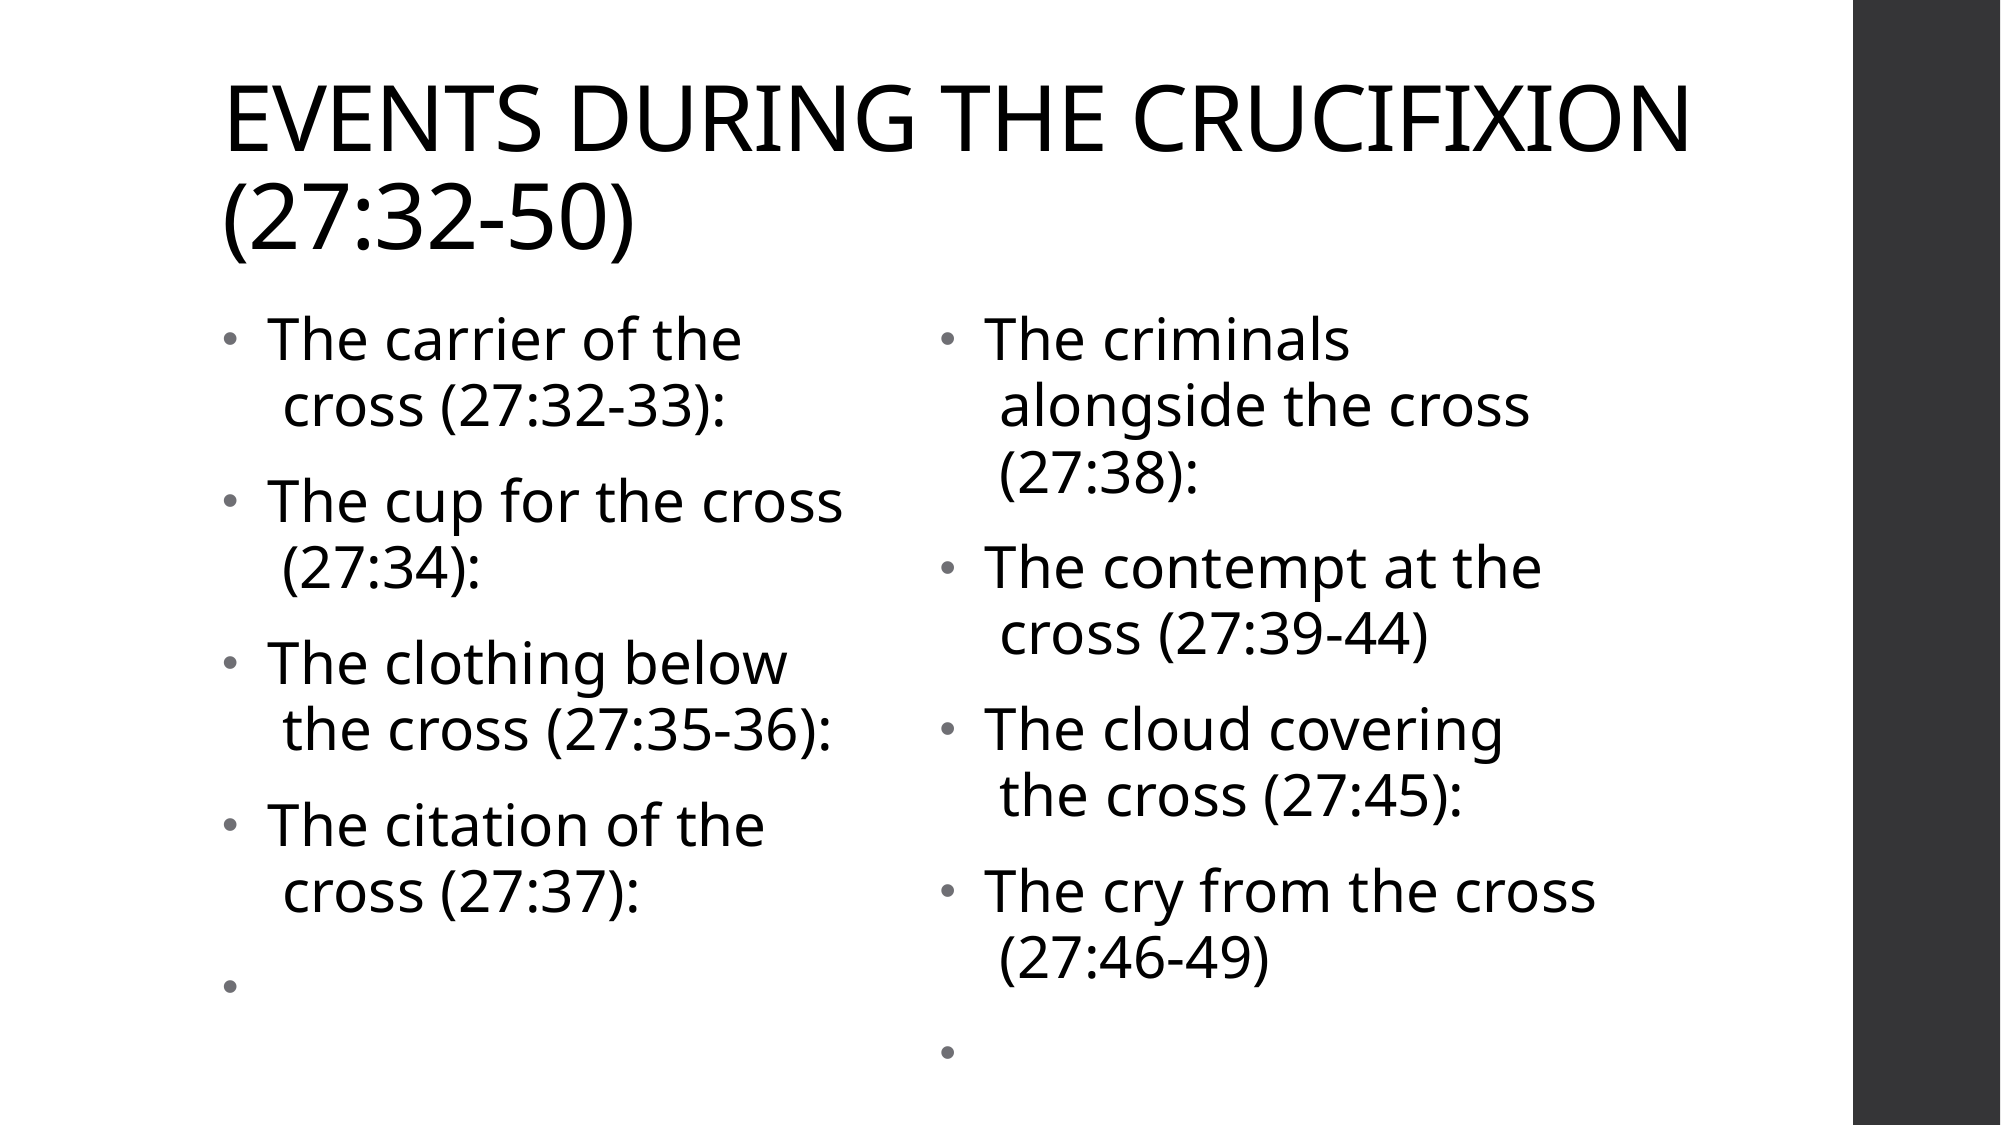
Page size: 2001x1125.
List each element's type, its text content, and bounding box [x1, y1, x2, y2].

list The carrier of the cross (27:32-33): The cup for the cross (27:34): The clothing below the cross (27:35-36): The citation of the cross (27:37): [207, 299, 900, 1014]
title EVENTS DURING THE CRUCIFIXION (27:32-50) [206, 60, 1797, 278]
list The criminals alongside the cross (27:38): The contempt at the cross (27:39-44) The cloud covering the cross (27:45): The cry from the cross (27:46-49) [924, 299, 1617, 1014]
